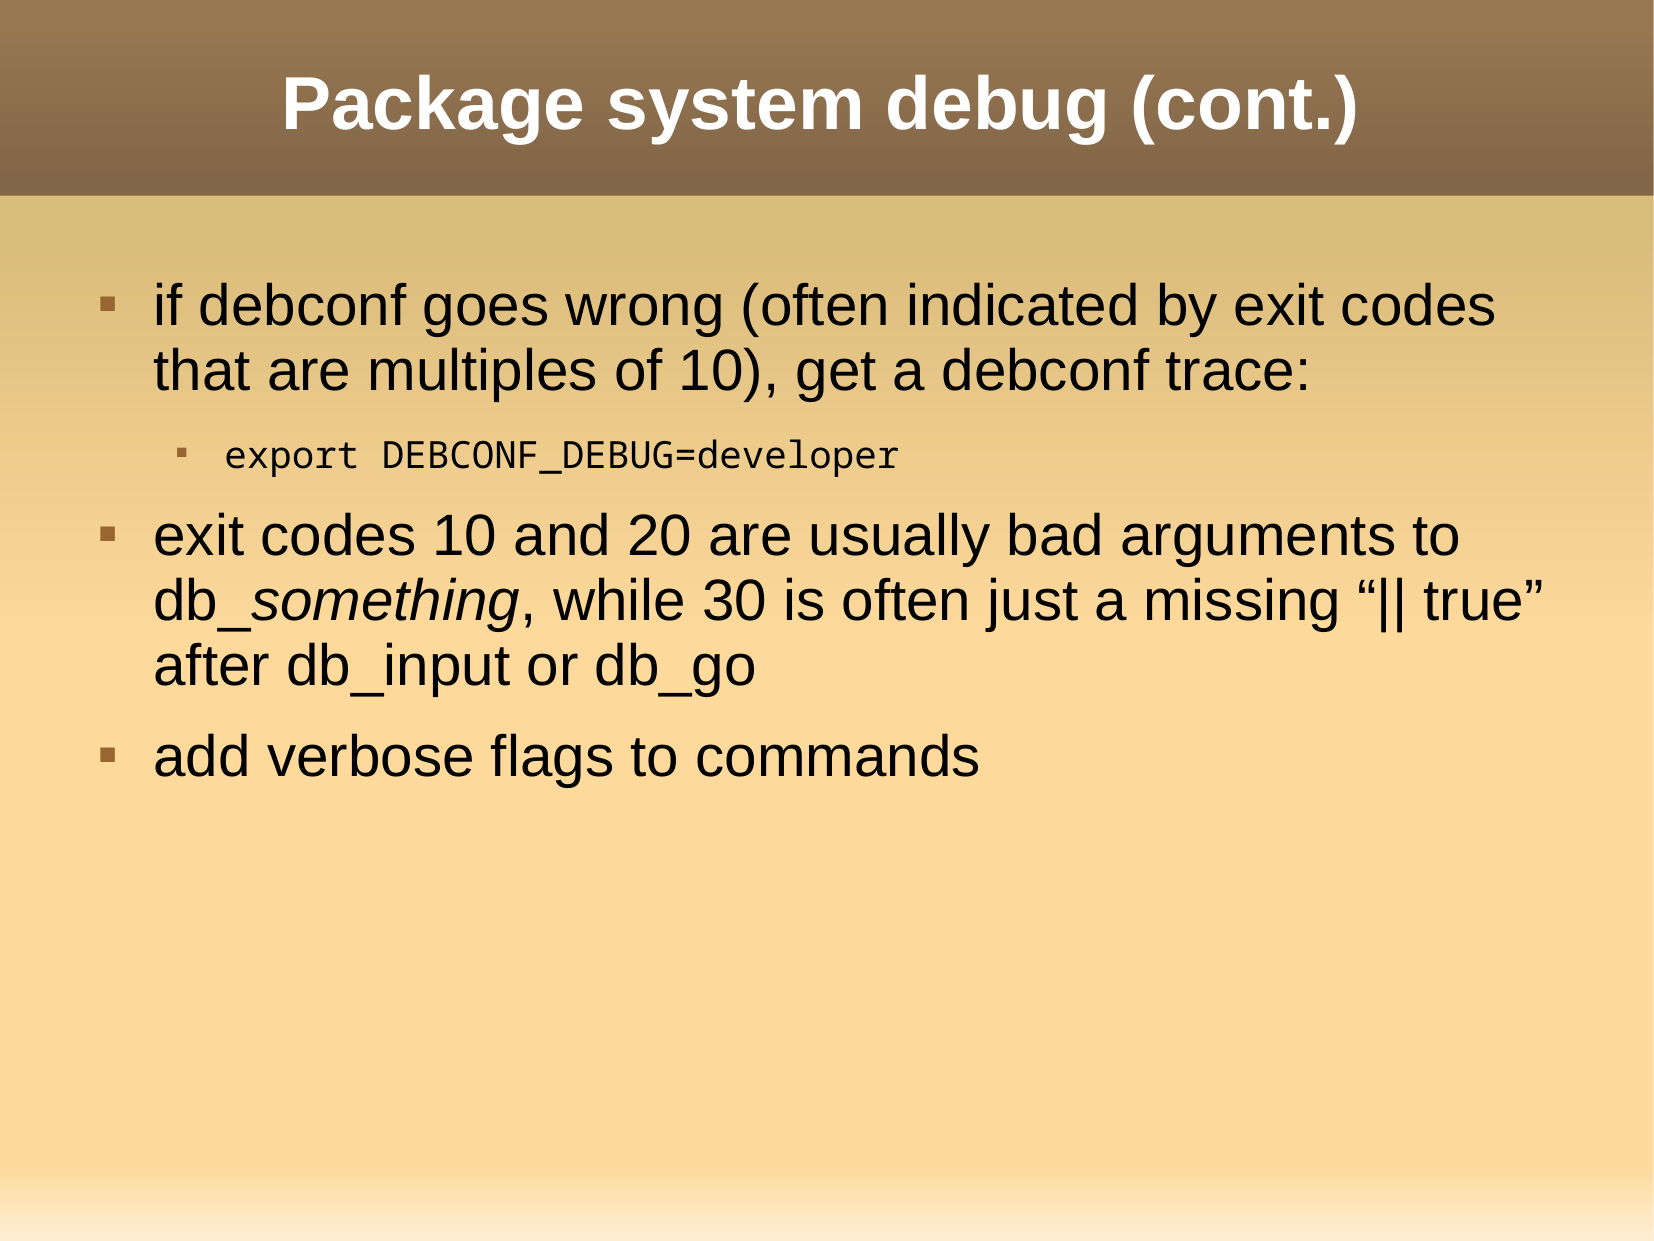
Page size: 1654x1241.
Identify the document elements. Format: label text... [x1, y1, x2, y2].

list if debconf goes wrong (often indicated by exit codes that are multiples of 10), get a debconf trace: export DEBCONF_DEBUG=developer exit codes 10 and 20 are usually bad arguments to db_something, while 30 is often just a missing “|| true” after db_input or db_go add verbose flags to commands [82, 272, 1571, 1077]
title Package system debug (cont.) [76, 7, 1565, 200]
picture [0, 0, 1654, 1241]
